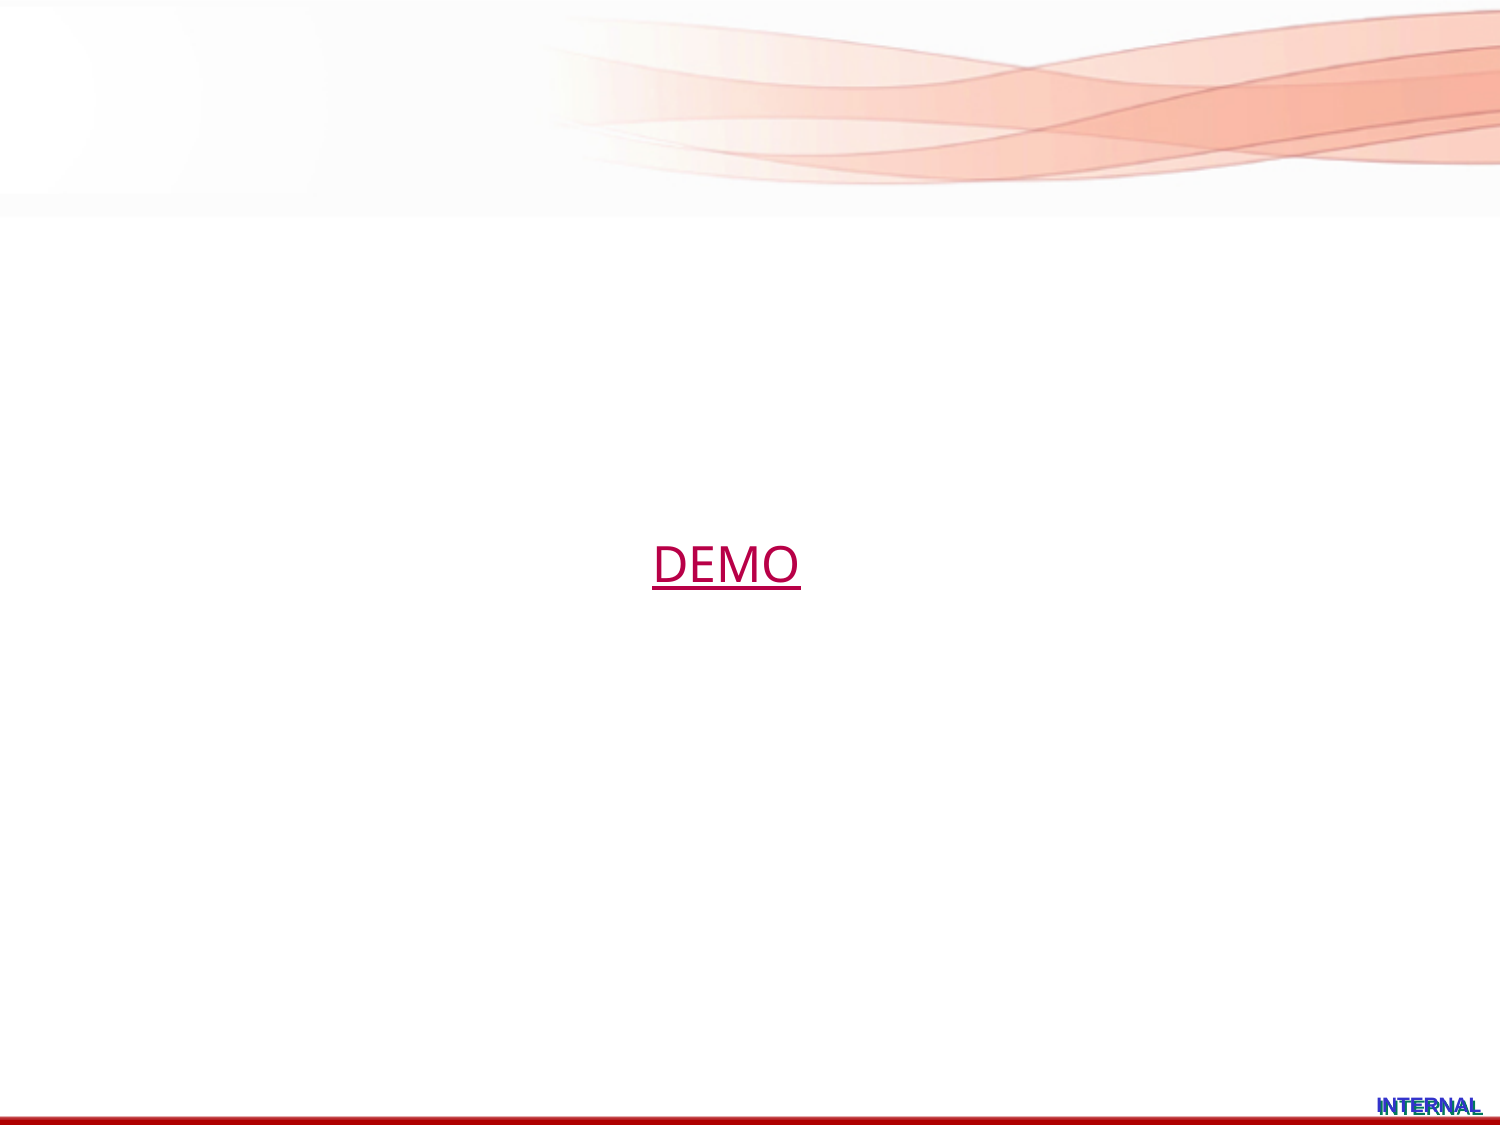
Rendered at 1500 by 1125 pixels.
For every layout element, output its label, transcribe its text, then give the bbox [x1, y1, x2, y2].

picture [0, 0, 1500, 1120]
text_box DEMO [637, 525, 1051, 601]
